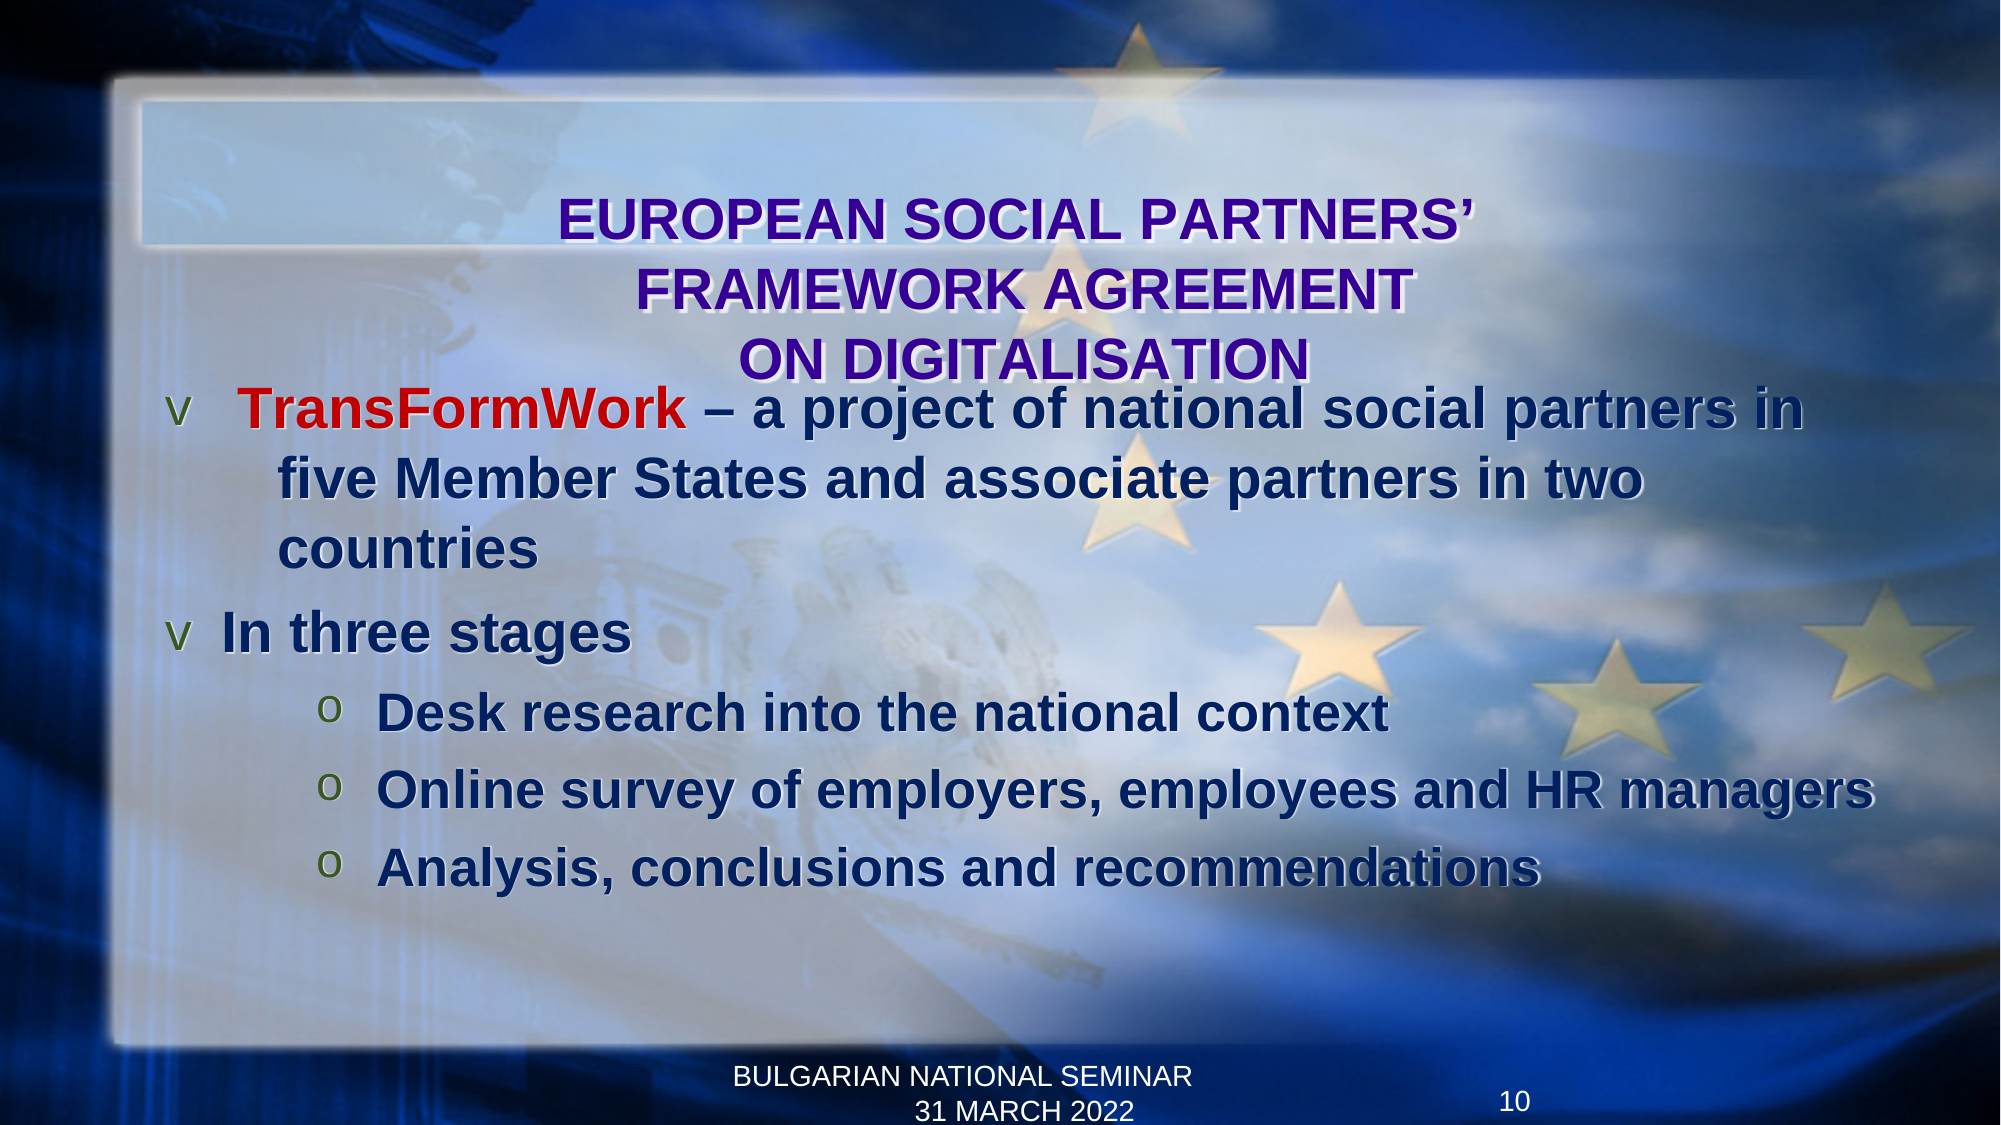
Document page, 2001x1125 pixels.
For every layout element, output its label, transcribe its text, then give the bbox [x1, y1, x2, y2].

text_box [1483, 1050, 1901, 1125]
list TransFormWork – a project of national social partners in five Member States and associate partners in two countries In three stages Desk research into the national context Online survey of employers, employees and HR managers Analysis, conclusions and recommendations [150, 363, 1900, 1026]
text_box BULGARIAN NATIONAL SEMINAR 31 MARCH 2022 [708, 1050, 1342, 1125]
title EUROPEAN SOCIAL PARTNERS’ FRAMEWORK AGREEMENT ON DIGITALISATION [150, 173, 1900, 250]
